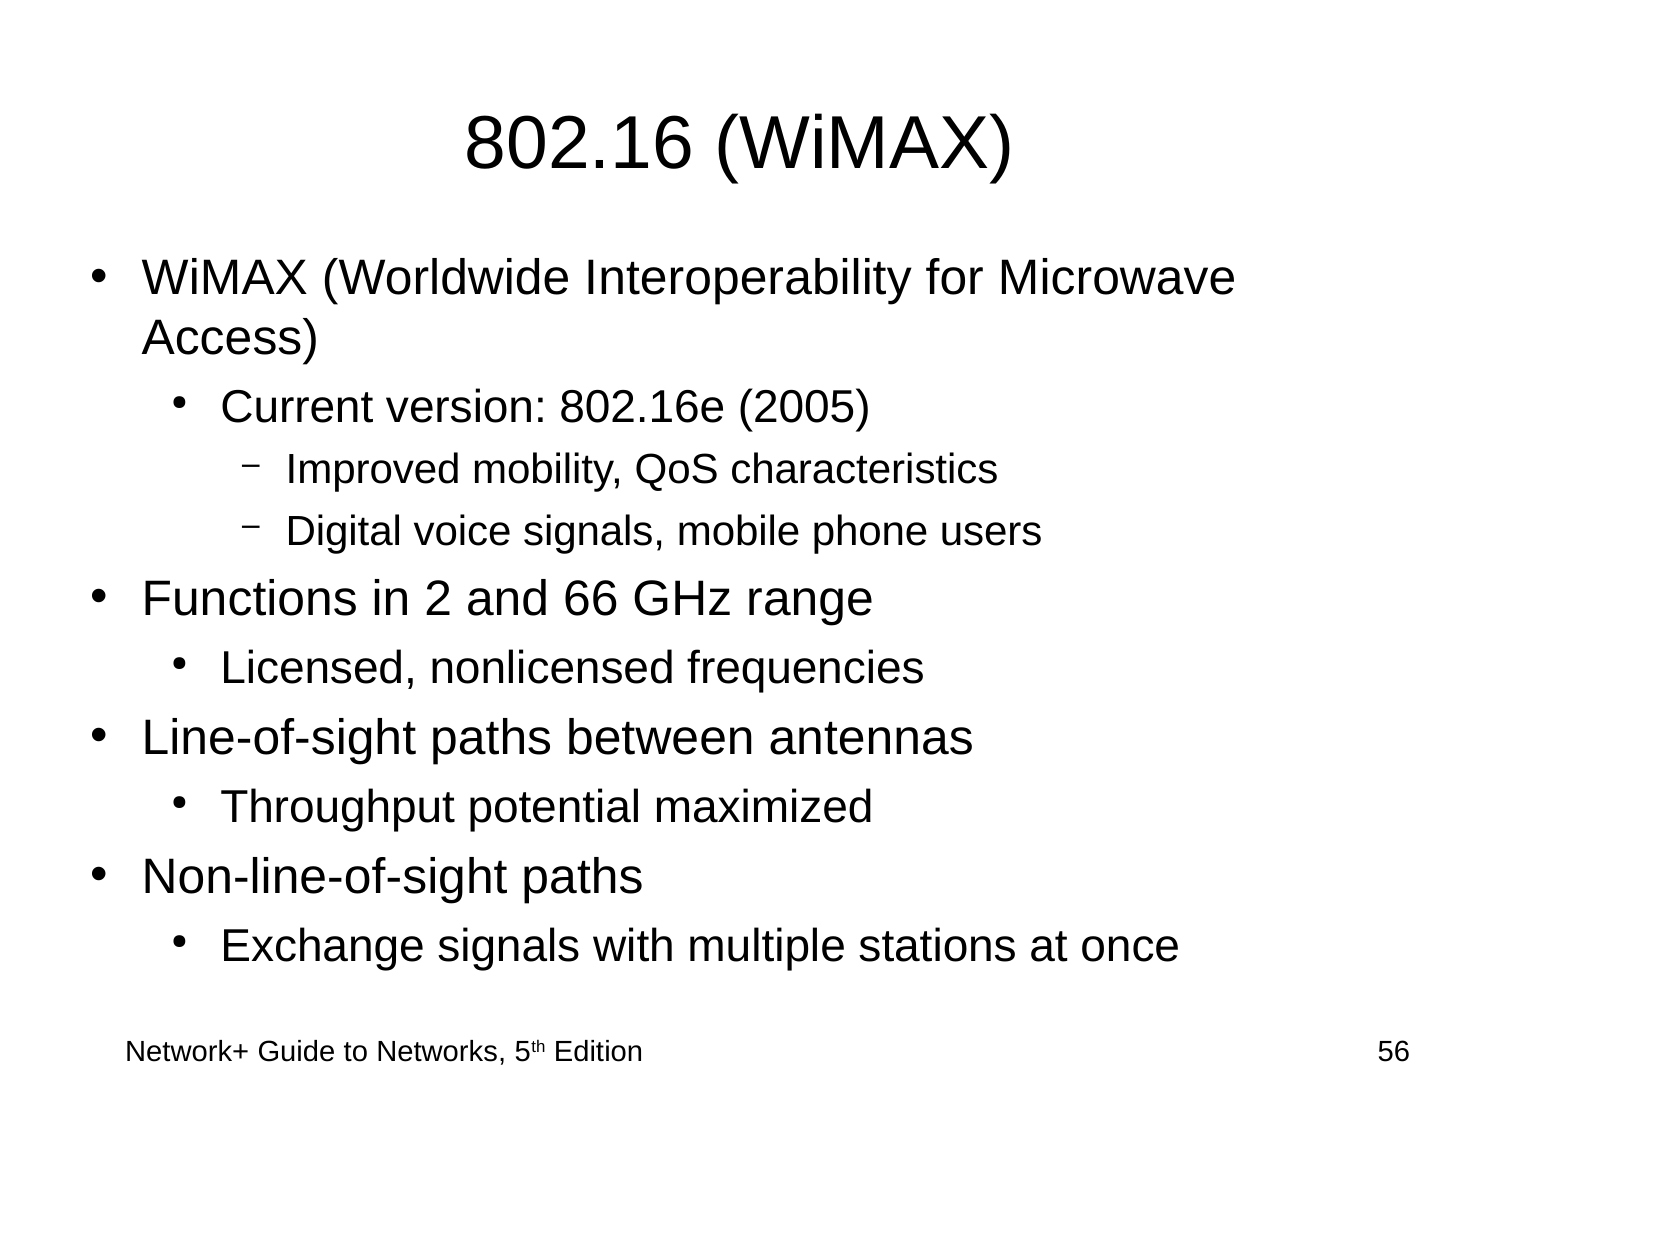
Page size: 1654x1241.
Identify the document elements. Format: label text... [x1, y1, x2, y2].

text_box Network+ Guide to Networks, 5th Edition [75, 1024, 988, 1103]
list WiMAX (Worldwide Interoperability for Microwave Access) Current version: 802.16e (2005) Improved mobility, QoS characteristics Digital voice signals, mobile phone users Functions in 2 and 66 GHz range Licensed, nonlicensed frequencies Line-of-sight paths between antennas Throughput potential maximized Non-line-of-sight paths Exchange signals with multiple stations at once [75, 237, 1426, 980]
text_box <number> [1074, 1024, 1426, 1103]
title 802.16 (WiMAX) [75, 45, 1426, 233]
